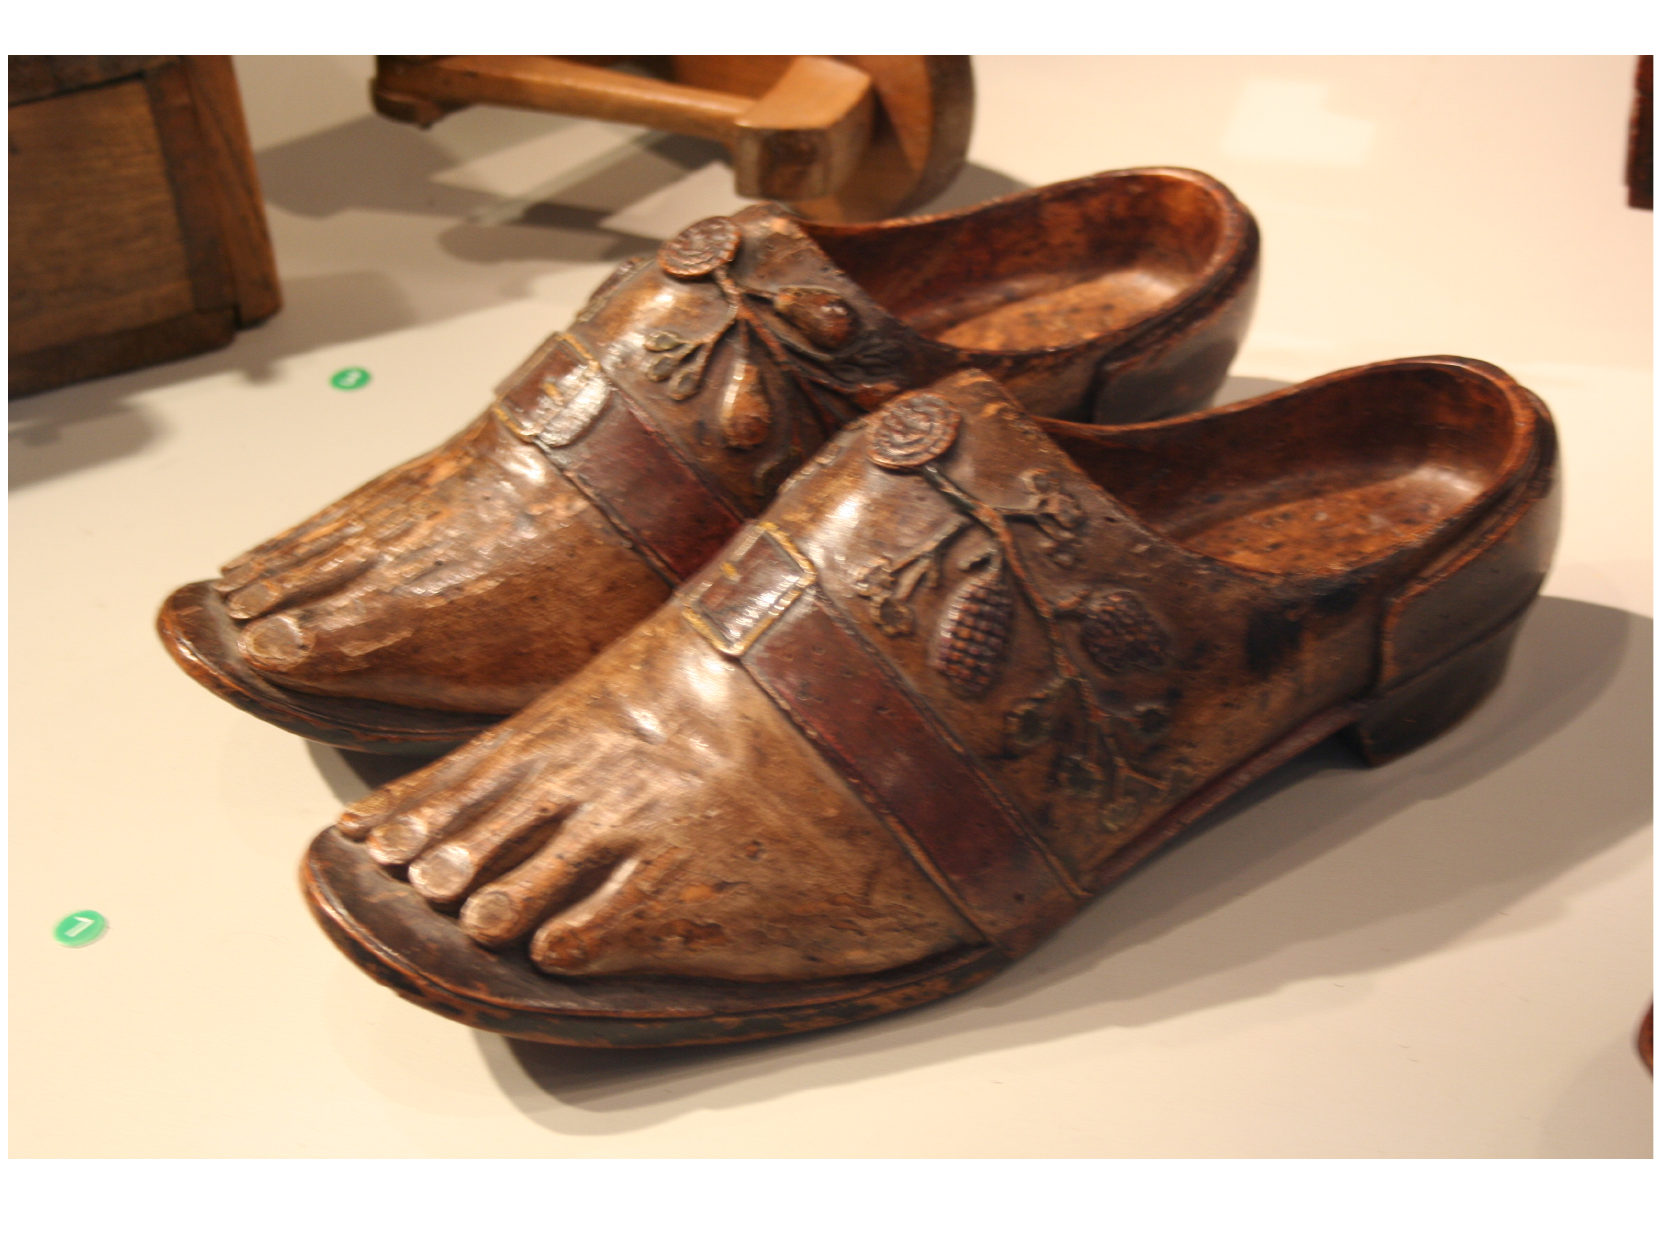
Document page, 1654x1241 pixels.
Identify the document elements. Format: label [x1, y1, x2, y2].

picture [8, 55, 1654, 1159]
